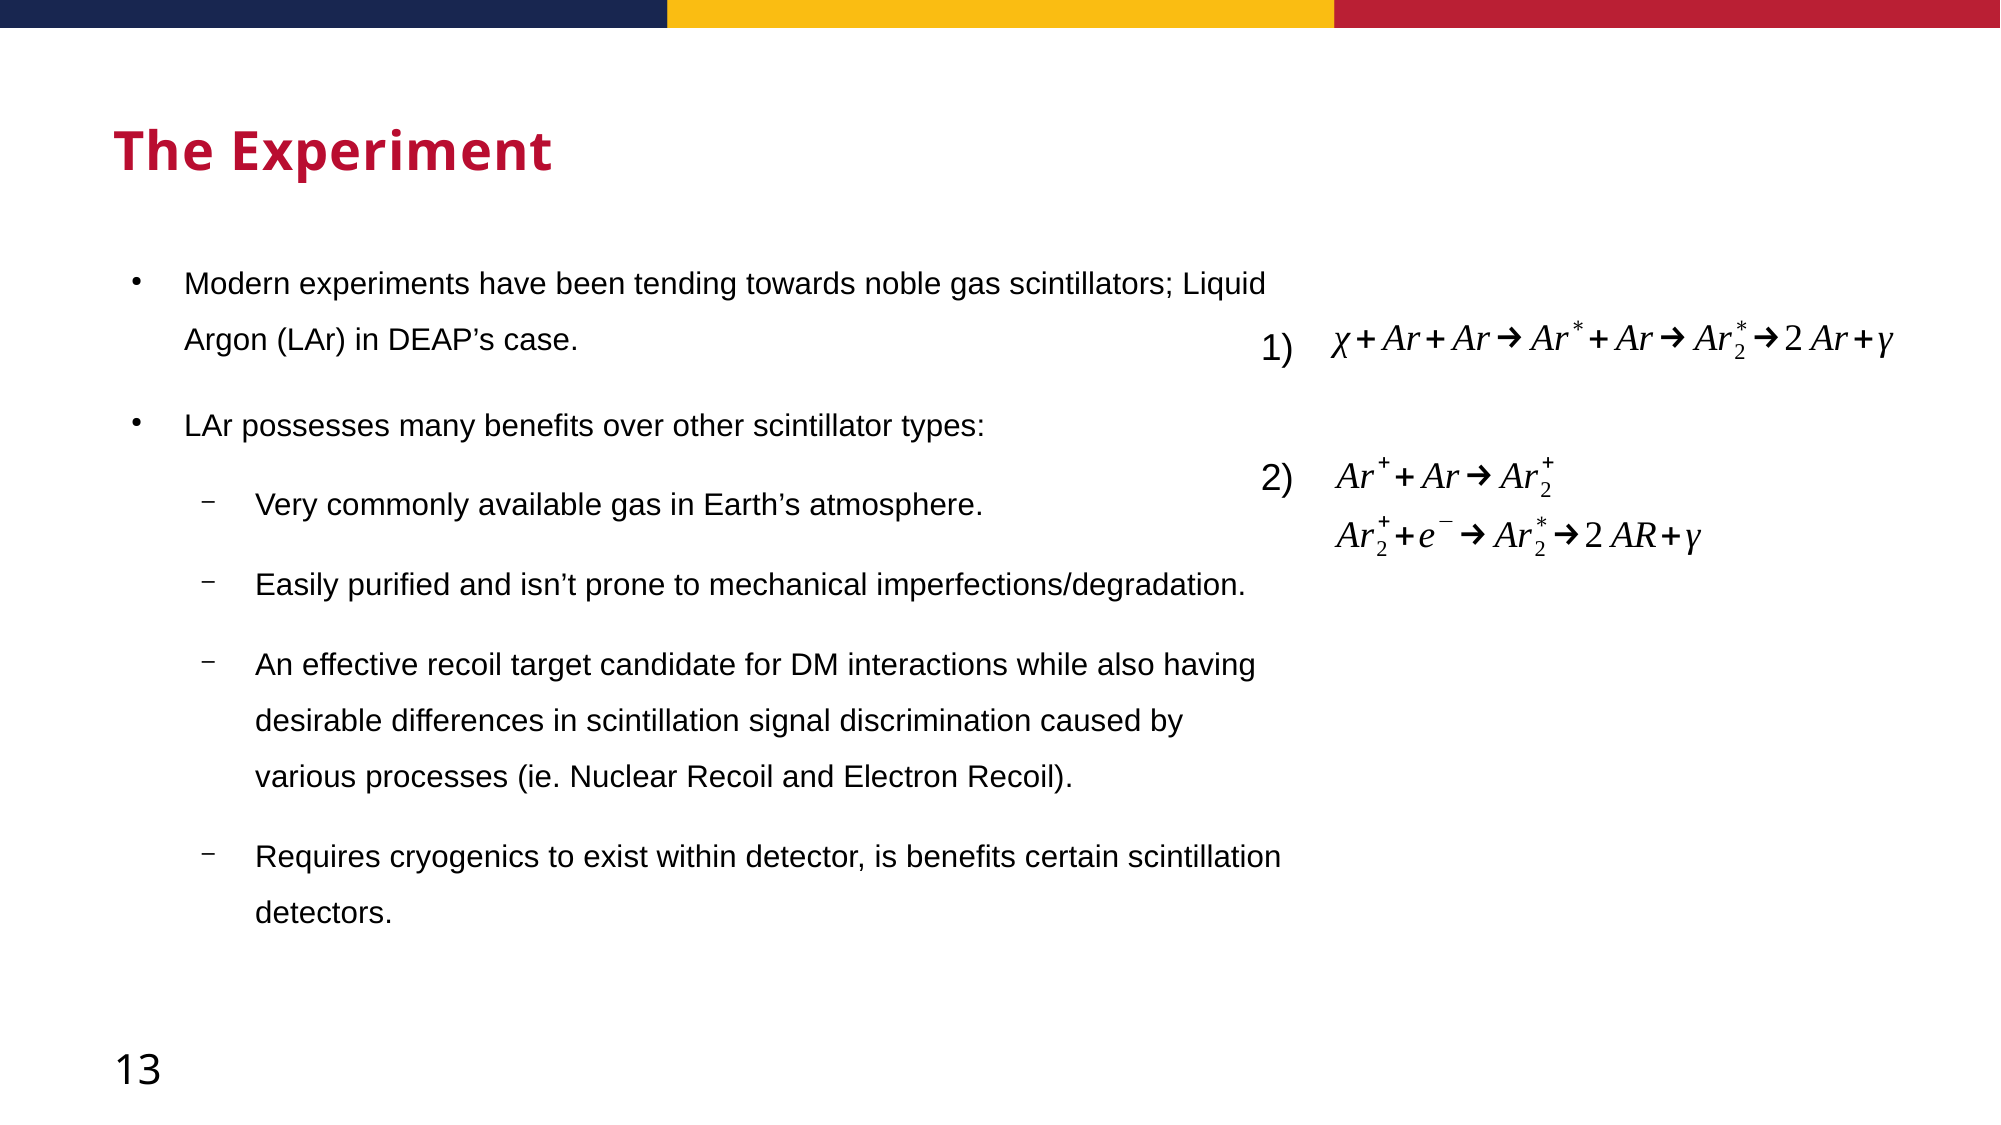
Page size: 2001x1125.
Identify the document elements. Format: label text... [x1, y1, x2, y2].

chart [1332, 508, 1704, 562]
chart [1332, 449, 1556, 502]
title The Experiment [98, 115, 1886, 219]
text_box 2) [1246, 448, 1310, 506]
text_box 1) [1246, 318, 1310, 376]
list Modern experiments have been tending towards noble gas scintillators; Liquid Argon (LAr) in DEAP’s case. LAr possesses many benefits over other scintillator types: Very commonly available gas in Earth’s atmosphere. Easily purified and isn’t prone to mechanical imperfections/degradation. An effective recoil target candidate for DM interactions while also having desirable differences in scintillation signal discrimination caused by various processes (ie. Nuclear Recoil and Electron Recoil). Requires cryogenics to exist within detector, is benefits certain scintillation detectors. [98, 236, 1300, 1013]
slide_number <number> [99, 1035, 190, 1092]
chart [1328, 312, 1896, 365]
picture [0, 0, 2000, 28]
